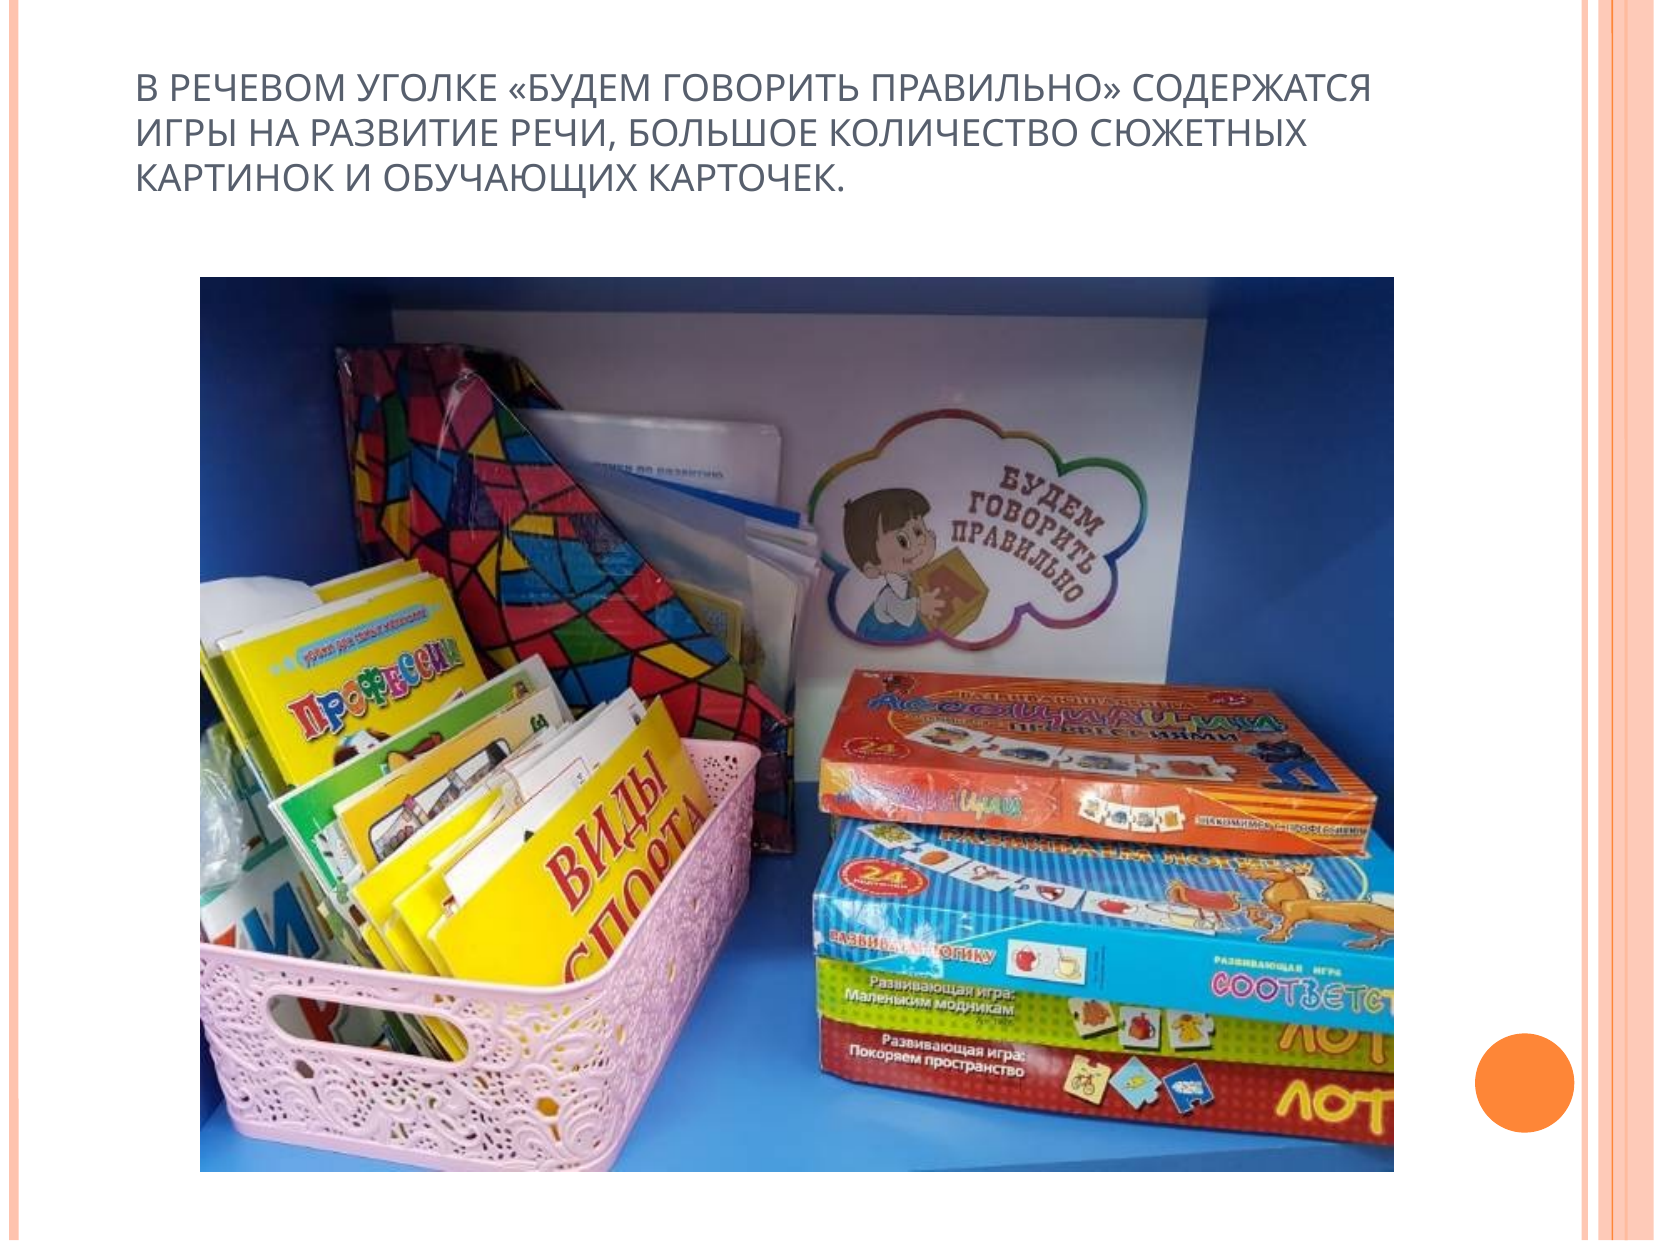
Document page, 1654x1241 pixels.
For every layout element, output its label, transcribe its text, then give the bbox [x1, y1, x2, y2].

picture [200, 277, 1394, 1172]
title В речевом уголке «Будем говорить правильно» содержатся игры на развитие речи, большое количество сюжетных картинок и обучающих карточек. [118, 53, 1457, 208]
picture [1208, 955, 1394, 1020]
